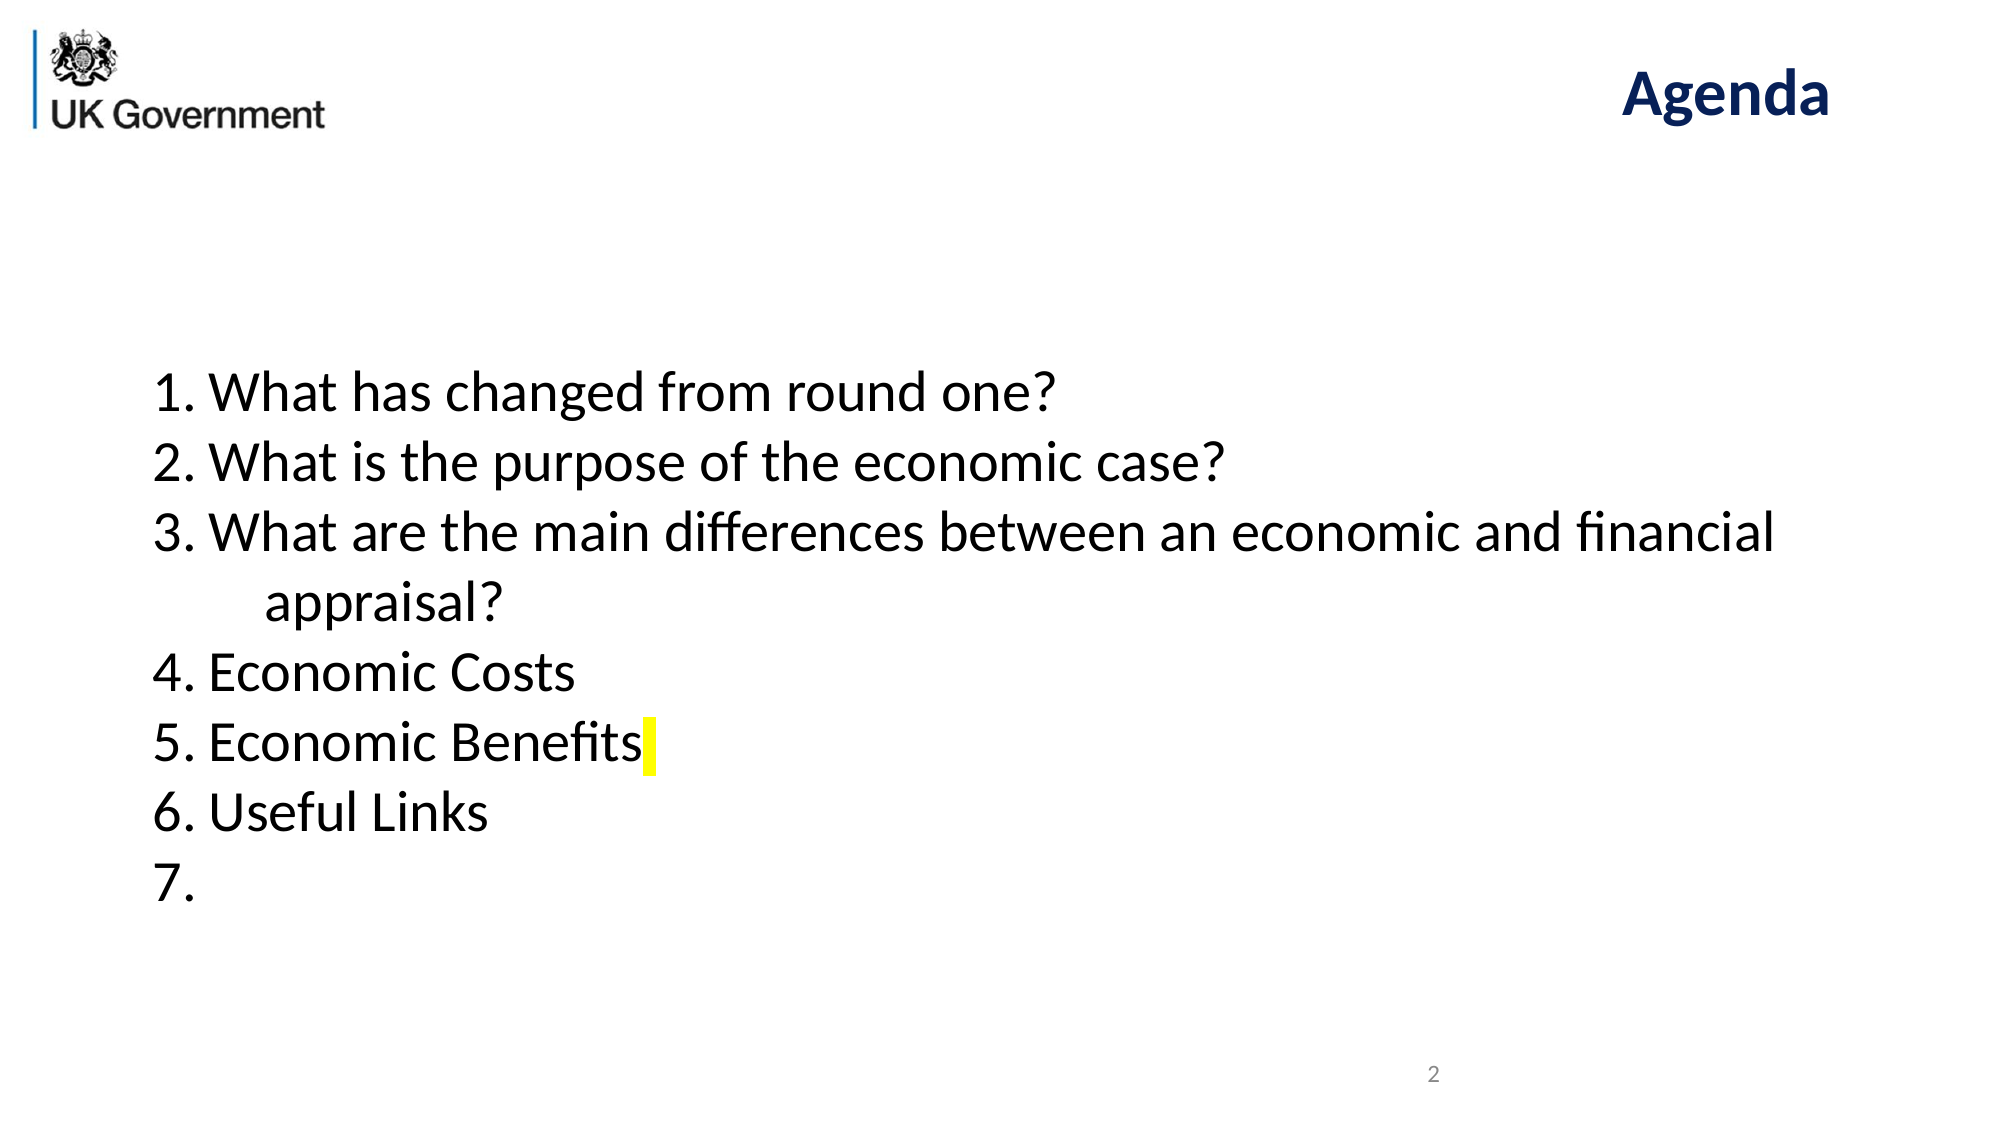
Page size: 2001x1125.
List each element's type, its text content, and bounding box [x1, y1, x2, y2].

text_box Agenda [1607, 41, 1911, 138]
text_box What has changed from round one? What is the purpose of the economic case? What are the main differences between an economic and financial appraisal? Economic Costs Economic Benefits Useful Links [137, 345, 1817, 926]
text_box 2 [1412, 1042, 1863, 1103]
picture [19, 0, 363, 138]
